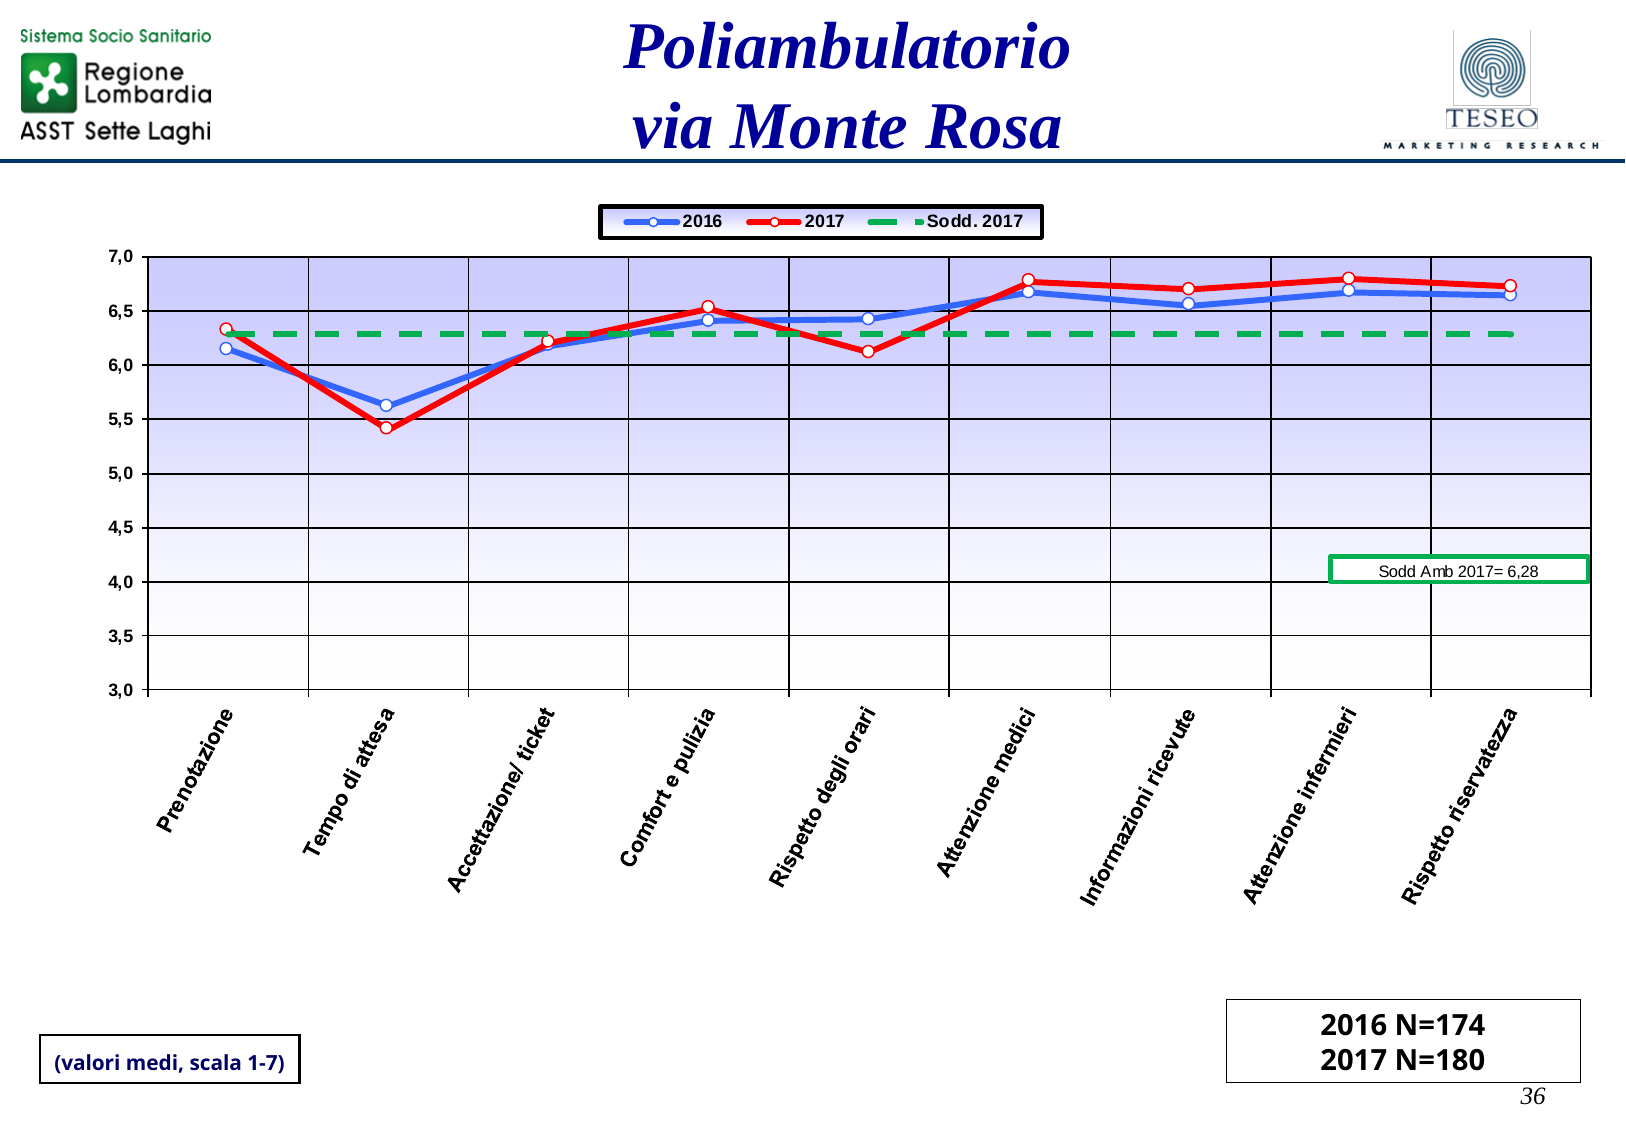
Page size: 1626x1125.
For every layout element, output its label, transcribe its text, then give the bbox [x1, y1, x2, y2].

picture [1381, 30, 1604, 149]
picture [36, 193, 1604, 1083]
picture [21, 26, 211, 148]
text_box Poliambulatorio via Monte Rosa [304, 19, 1392, 144]
